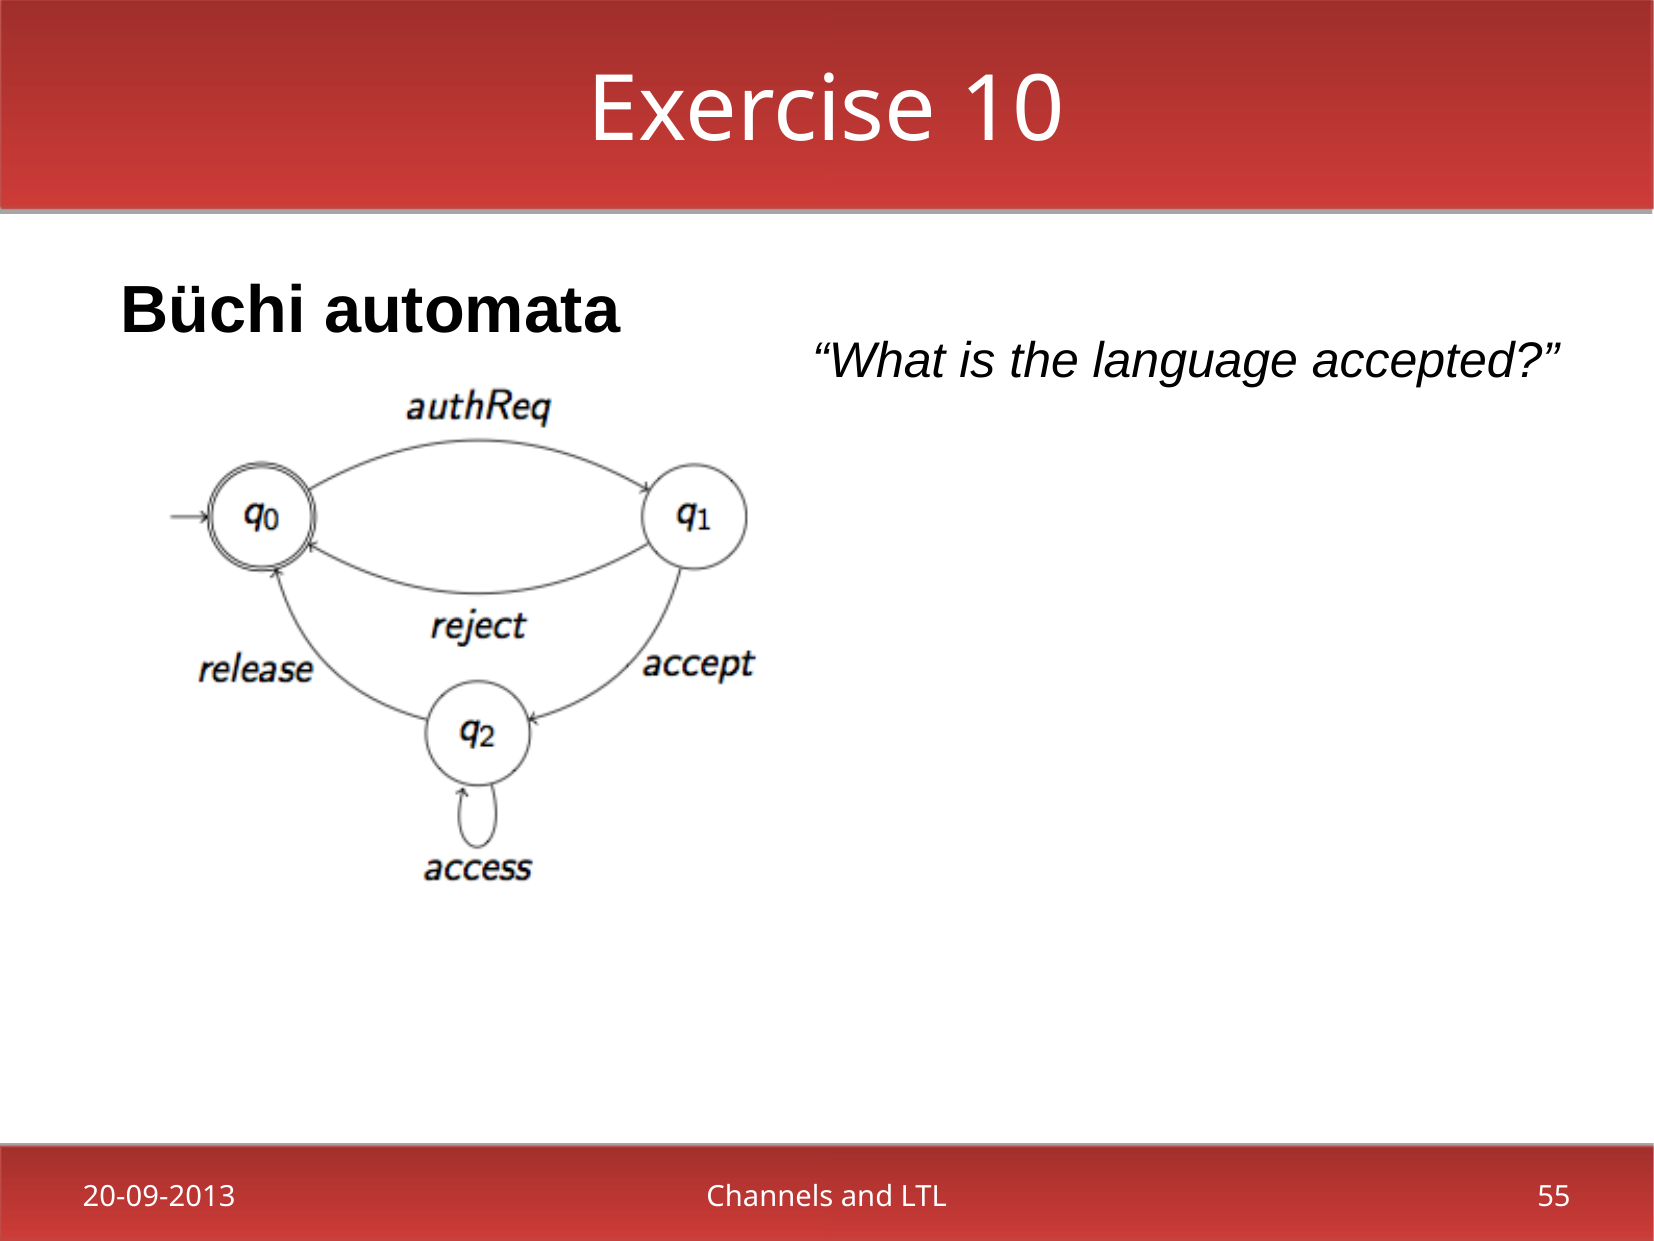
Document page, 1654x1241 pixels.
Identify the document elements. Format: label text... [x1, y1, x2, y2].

text_box Büchi automata [105, 264, 637, 355]
picture [0, 0, 1654, 214]
picture [0, 1143, 1654, 1241]
title Exercise 10 [59, 31, 1595, 178]
text_box “What is the language accepted?” [797, 324, 1575, 396]
picture [135, 380, 827, 916]
